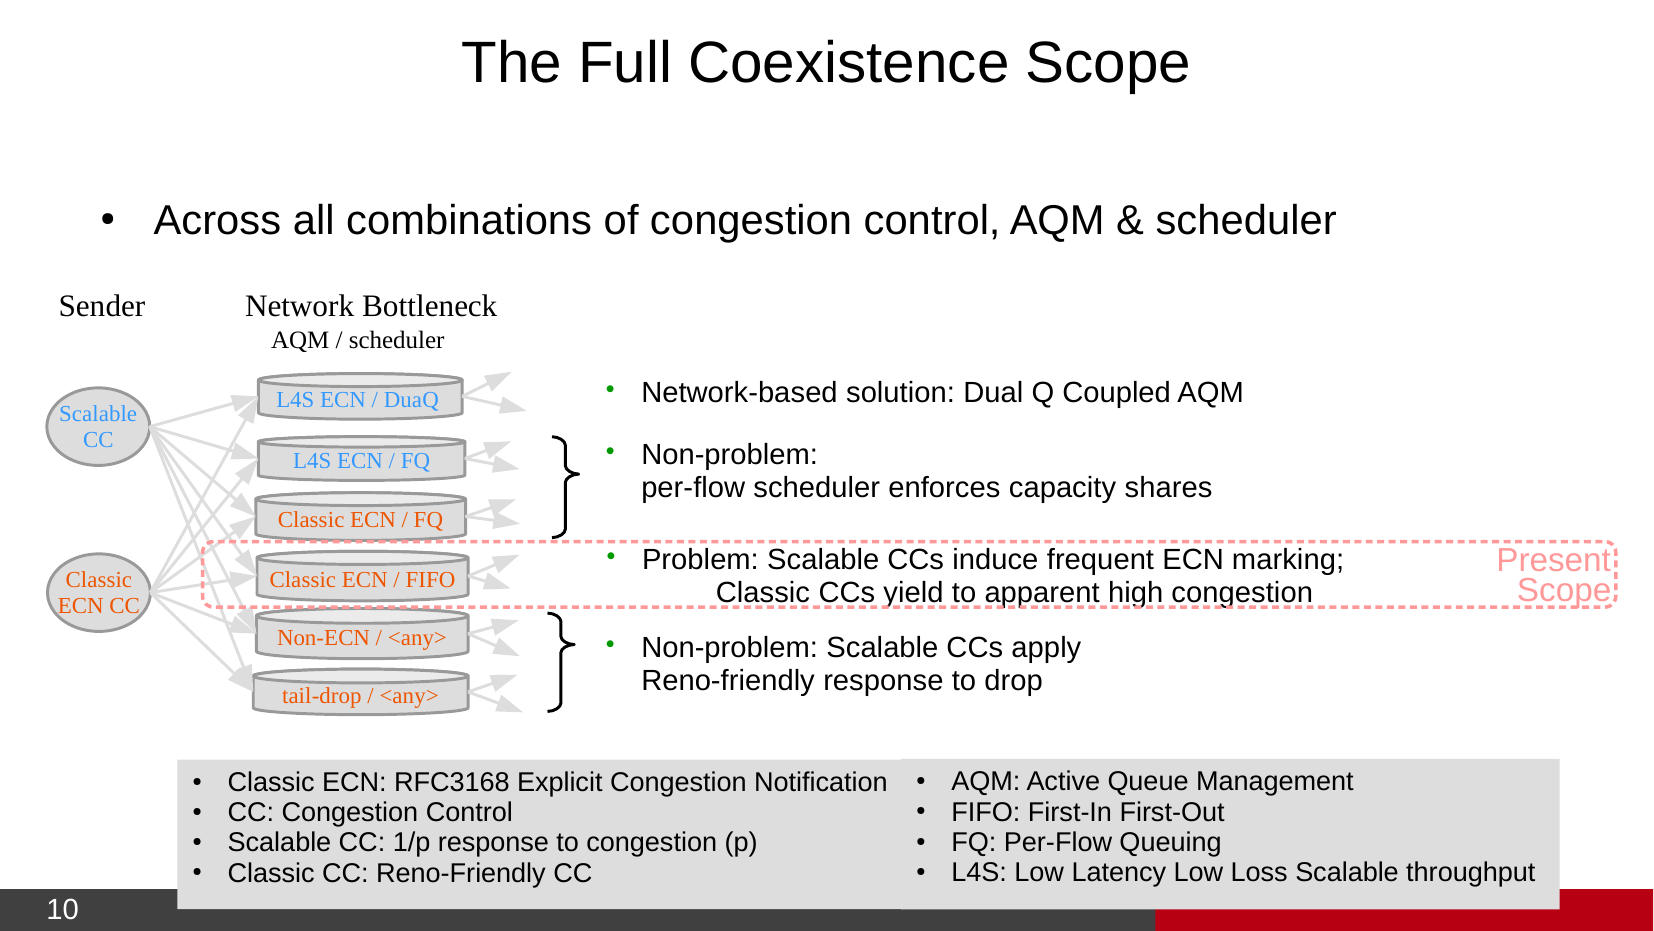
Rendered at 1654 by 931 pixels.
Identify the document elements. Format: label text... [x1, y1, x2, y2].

list Across all combinations of congestion control, AQM & scheduler [82, 197, 1571, 255]
text_box Sender [43, 281, 173, 336]
text_box Scalable CC [46, 387, 150, 466]
text_box tail-drop / <any> [253, 677, 469, 715]
text_box Classic ECN / FIFO [257, 558, 469, 601]
text_box Present Scope [1481, 540, 1627, 615]
text_box Network Bottleneck [230, 281, 542, 336]
text_box Problem: Scalable CCs induce frequent ECN marking; Classic CCs yield to apparent high congestion [591, 535, 1572, 625]
text_box Non-ECN / <any> [256, 616, 469, 659]
text_box L4S ECN / DuaQ [258, 381, 463, 420]
text_box Classic ECN: RFC3168 Explicit Congestion Notification CC: Congestion Control Scalable CC: 1/p response to congestion (p) Classic CC: Reno-Friendly CC [177, 759, 903, 910]
text_box AQM / scheduler [256, 336, 481, 366]
title The Full Coexistence Scope [82, 0, 1571, 141]
text_box Classic ECN / FQ [255, 500, 466, 541]
text_box Network-based solution: Dual Q Coupled AQM [591, 368, 1566, 421]
text_box AQM: Active Queue Management FIFO: First-In First-Out FQ: Per-Flow Queuing L4S: Low Latency Low Loss Scalable throughput [901, 758, 1560, 910]
text_box L4S ECN / FQ [258, 443, 465, 481]
text_box Classic ECN CC [47, 553, 151, 632]
text_box Non-problem: per-flow scheduler enforces capacity shares [591, 430, 1294, 520]
text_box Non-problem: Scalable CCs apply Reno-friendly response to drop [591, 625, 1158, 713]
